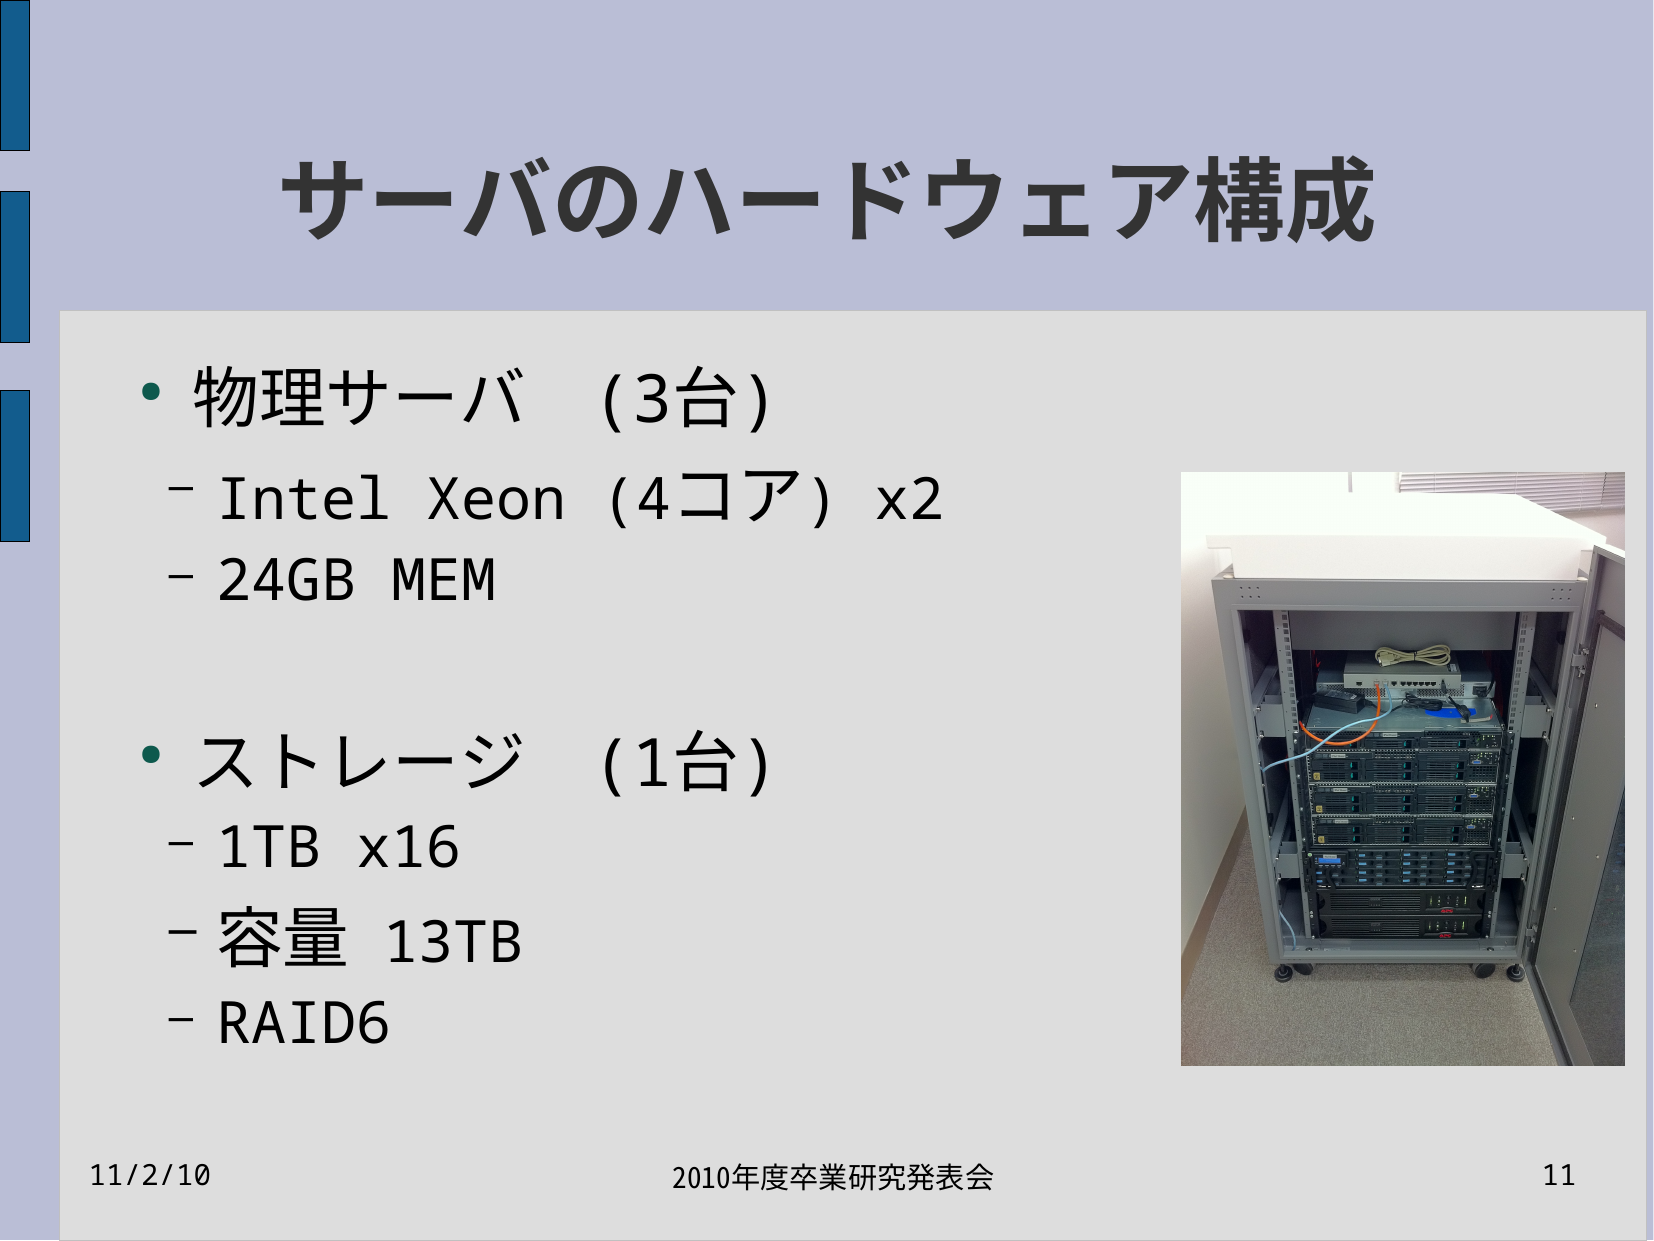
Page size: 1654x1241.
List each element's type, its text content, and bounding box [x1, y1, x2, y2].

list 物理サーバ (3台) Intel Xeon (4コア) x2 24GB MEM ストレージ (1台) 1TB x16 容量 13TB RAID6 [121, 344, 1534, 1112]
picture [1181, 472, 1625, 1066]
title サーバのハードウェア構成 [121, 148, 1534, 241]
